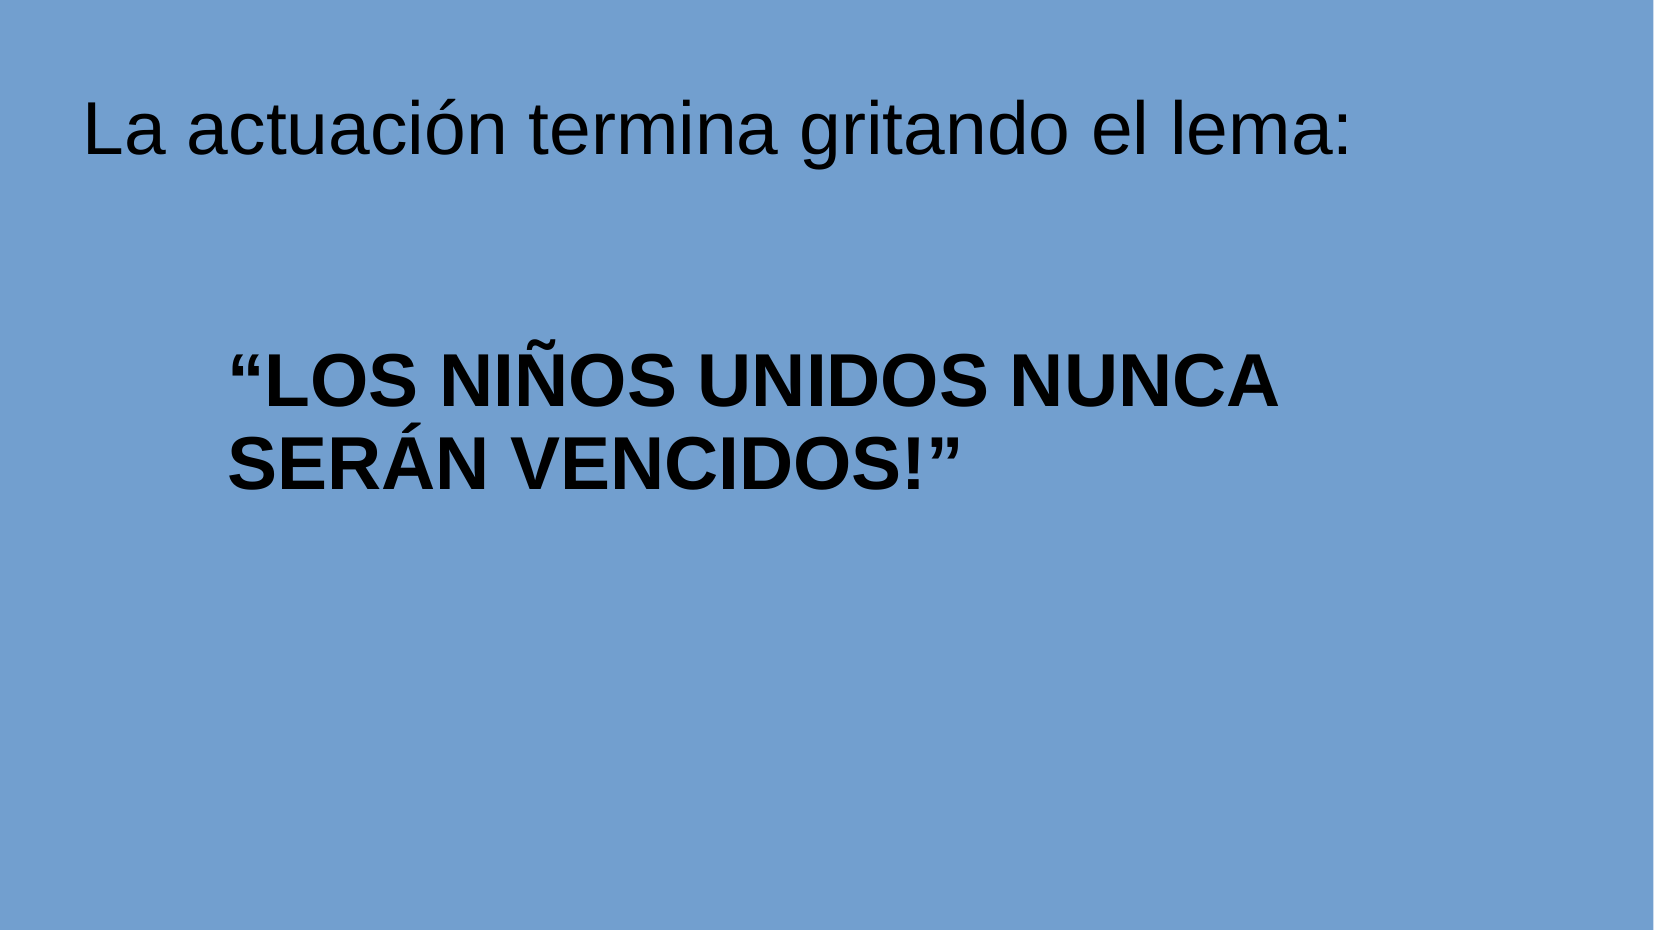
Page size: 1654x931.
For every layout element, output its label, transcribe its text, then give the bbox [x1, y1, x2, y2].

text_box “LOS NIÑOS UNIDOS NUNCA SERÁN VENCIDOS!” [212, 330, 1430, 839]
list La actuación termina gritando el lema: [82, 86, 1571, 296]
